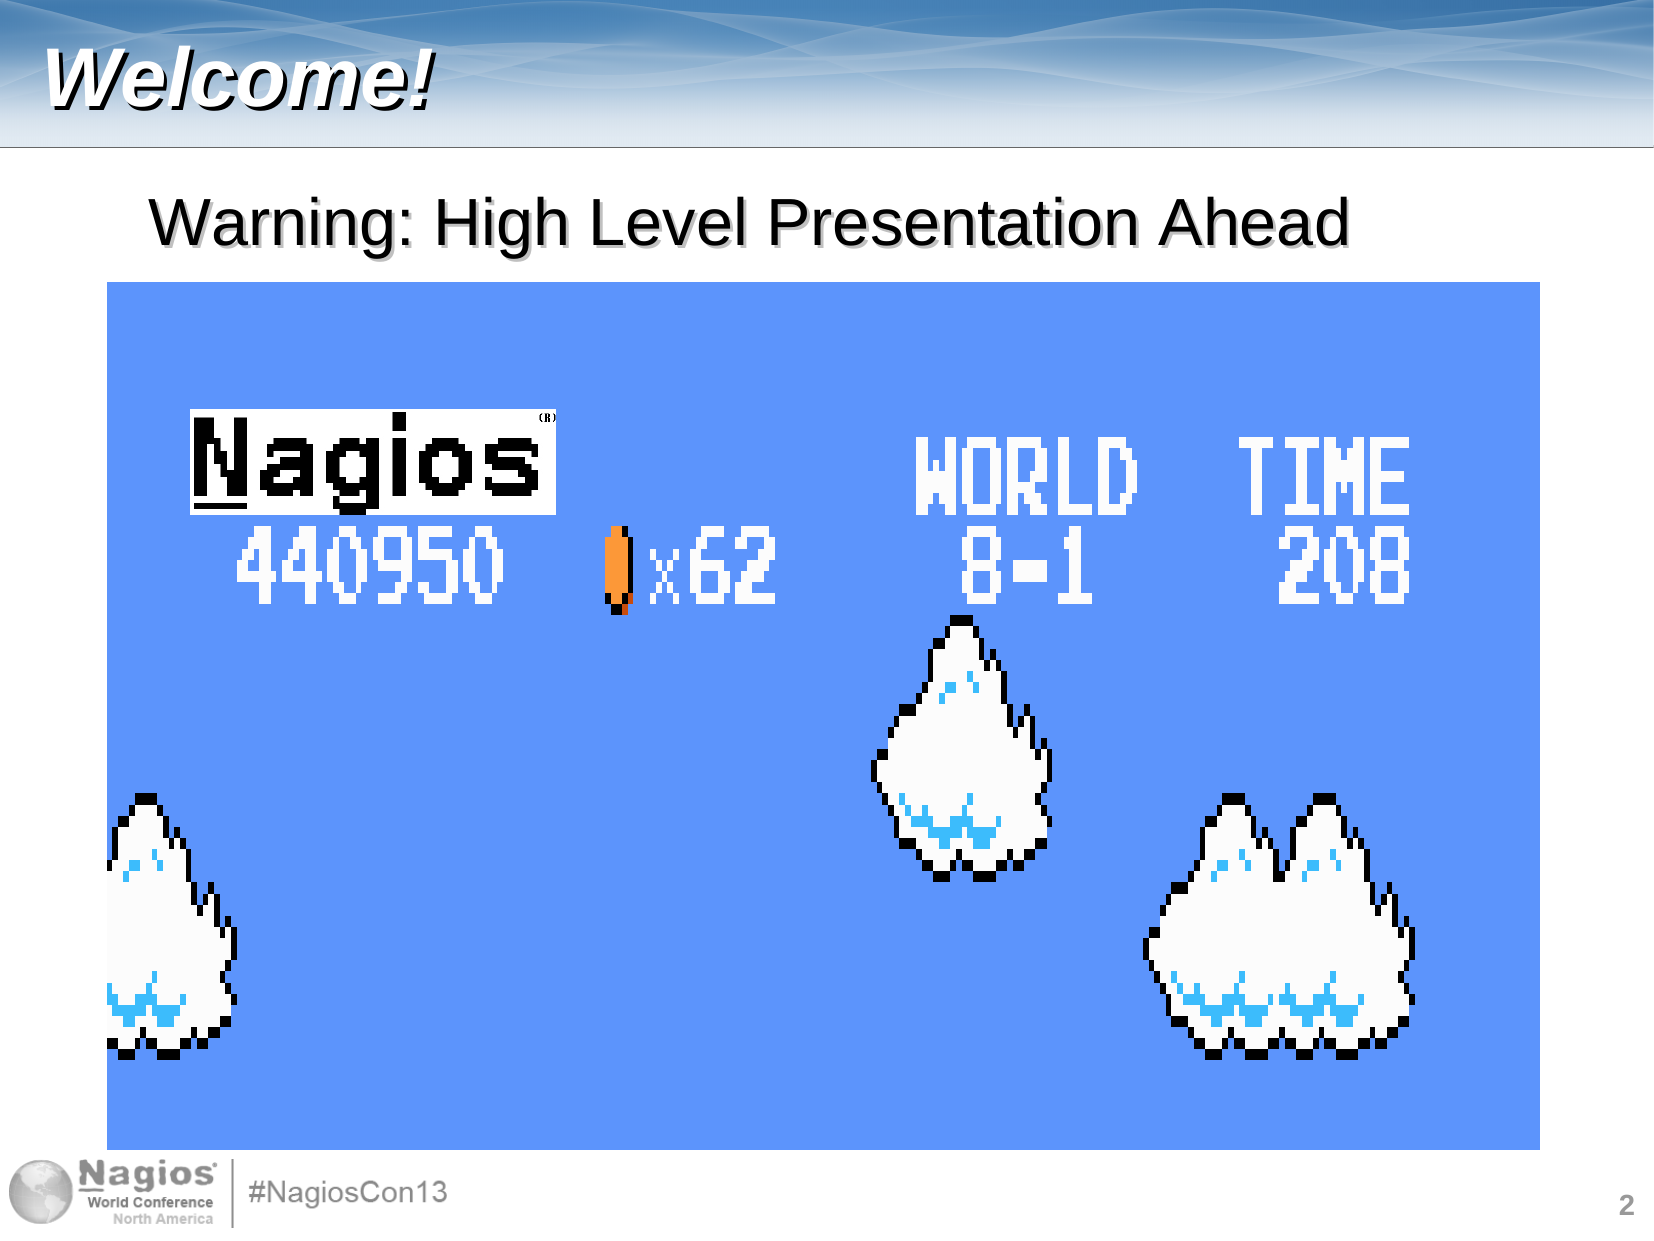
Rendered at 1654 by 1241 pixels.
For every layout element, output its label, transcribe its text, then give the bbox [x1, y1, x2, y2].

picture [9, 1159, 453, 1228]
picture [107, 282, 1540, 1150]
list Warning: High Level Presentation Ahead [77, 185, 1567, 273]
picture [0, 0, 1654, 147]
title Welcome! [41, 29, 1248, 127]
